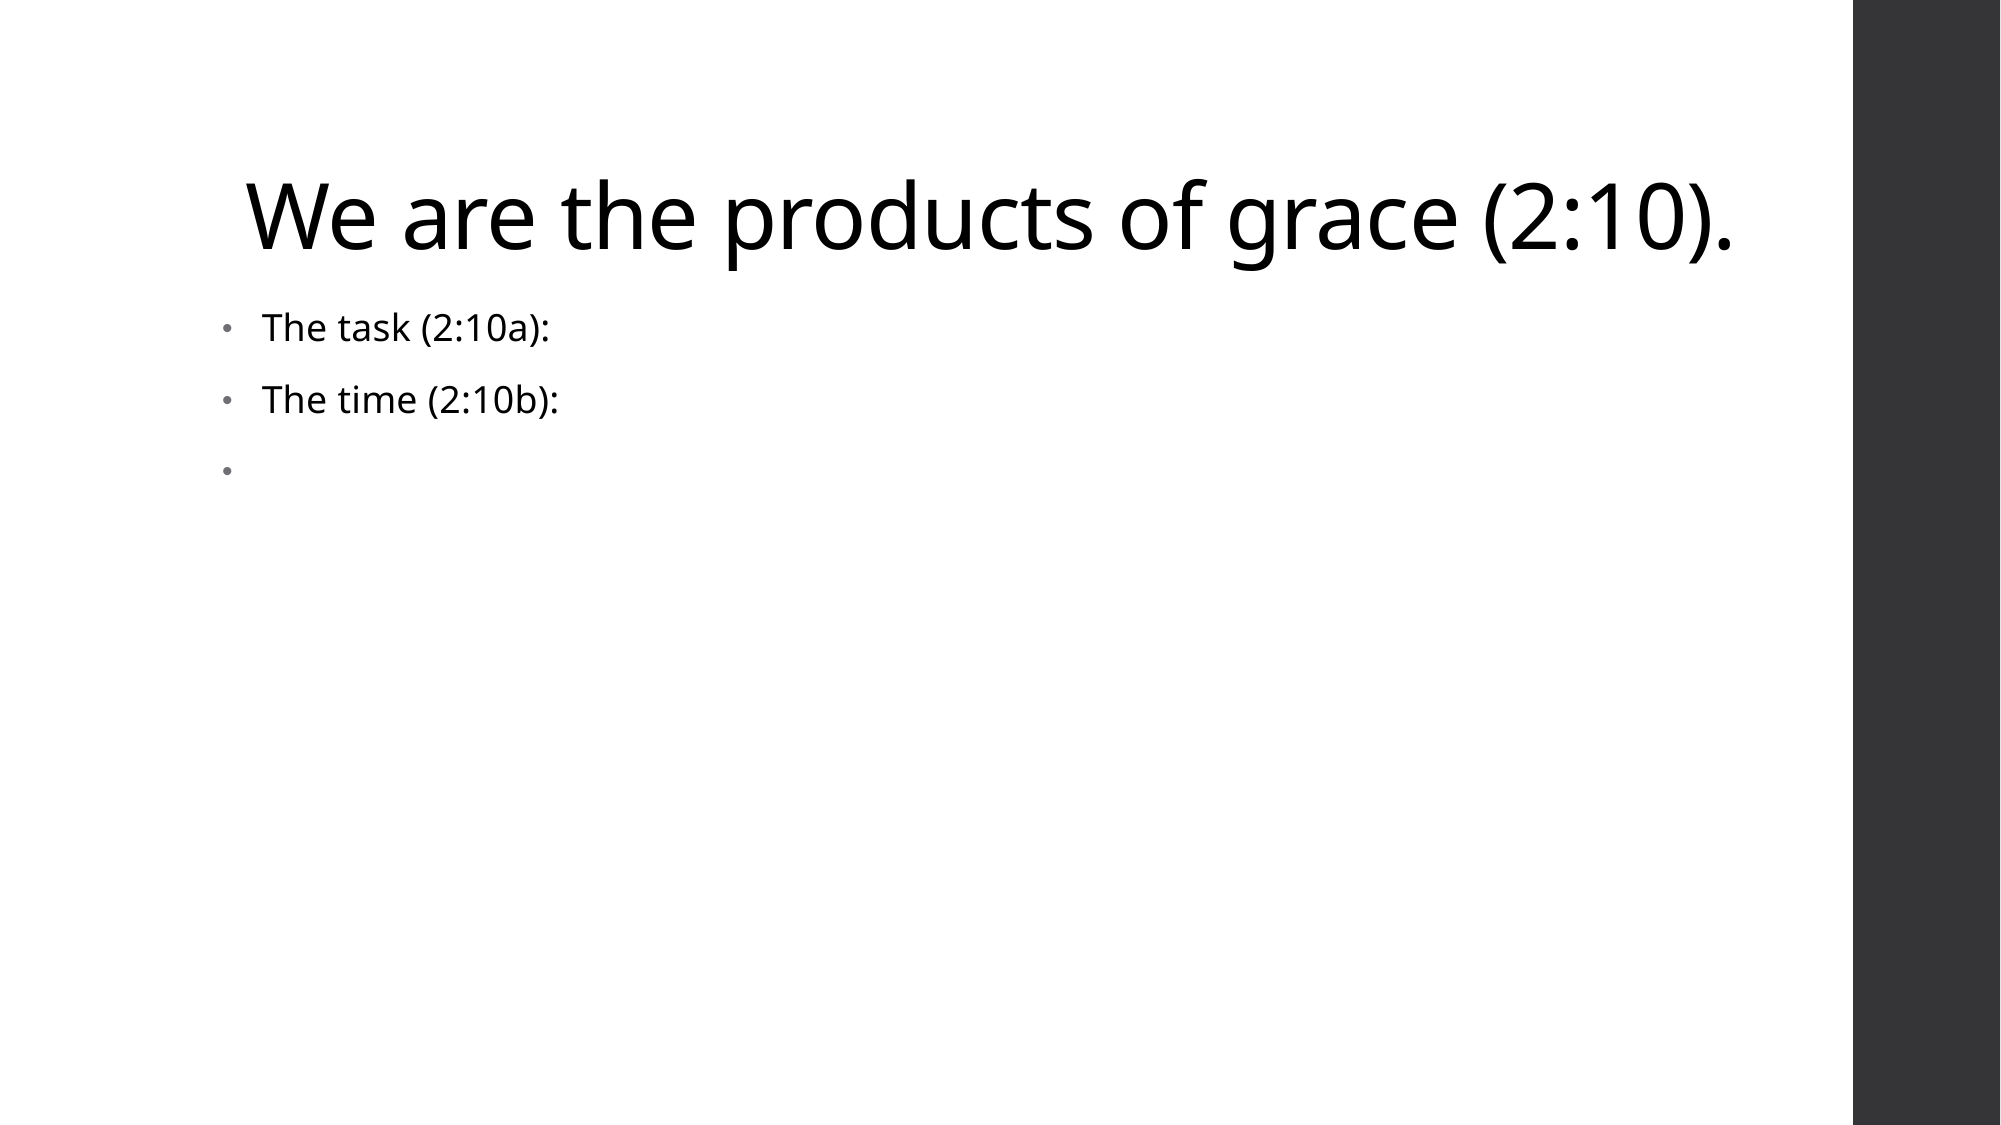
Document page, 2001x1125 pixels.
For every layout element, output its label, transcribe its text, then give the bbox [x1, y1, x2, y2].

title We are the products of grace (2:10). [206, 60, 1797, 278]
list The task (2:10a): The time (2:10b): [206, 299, 1617, 1014]
